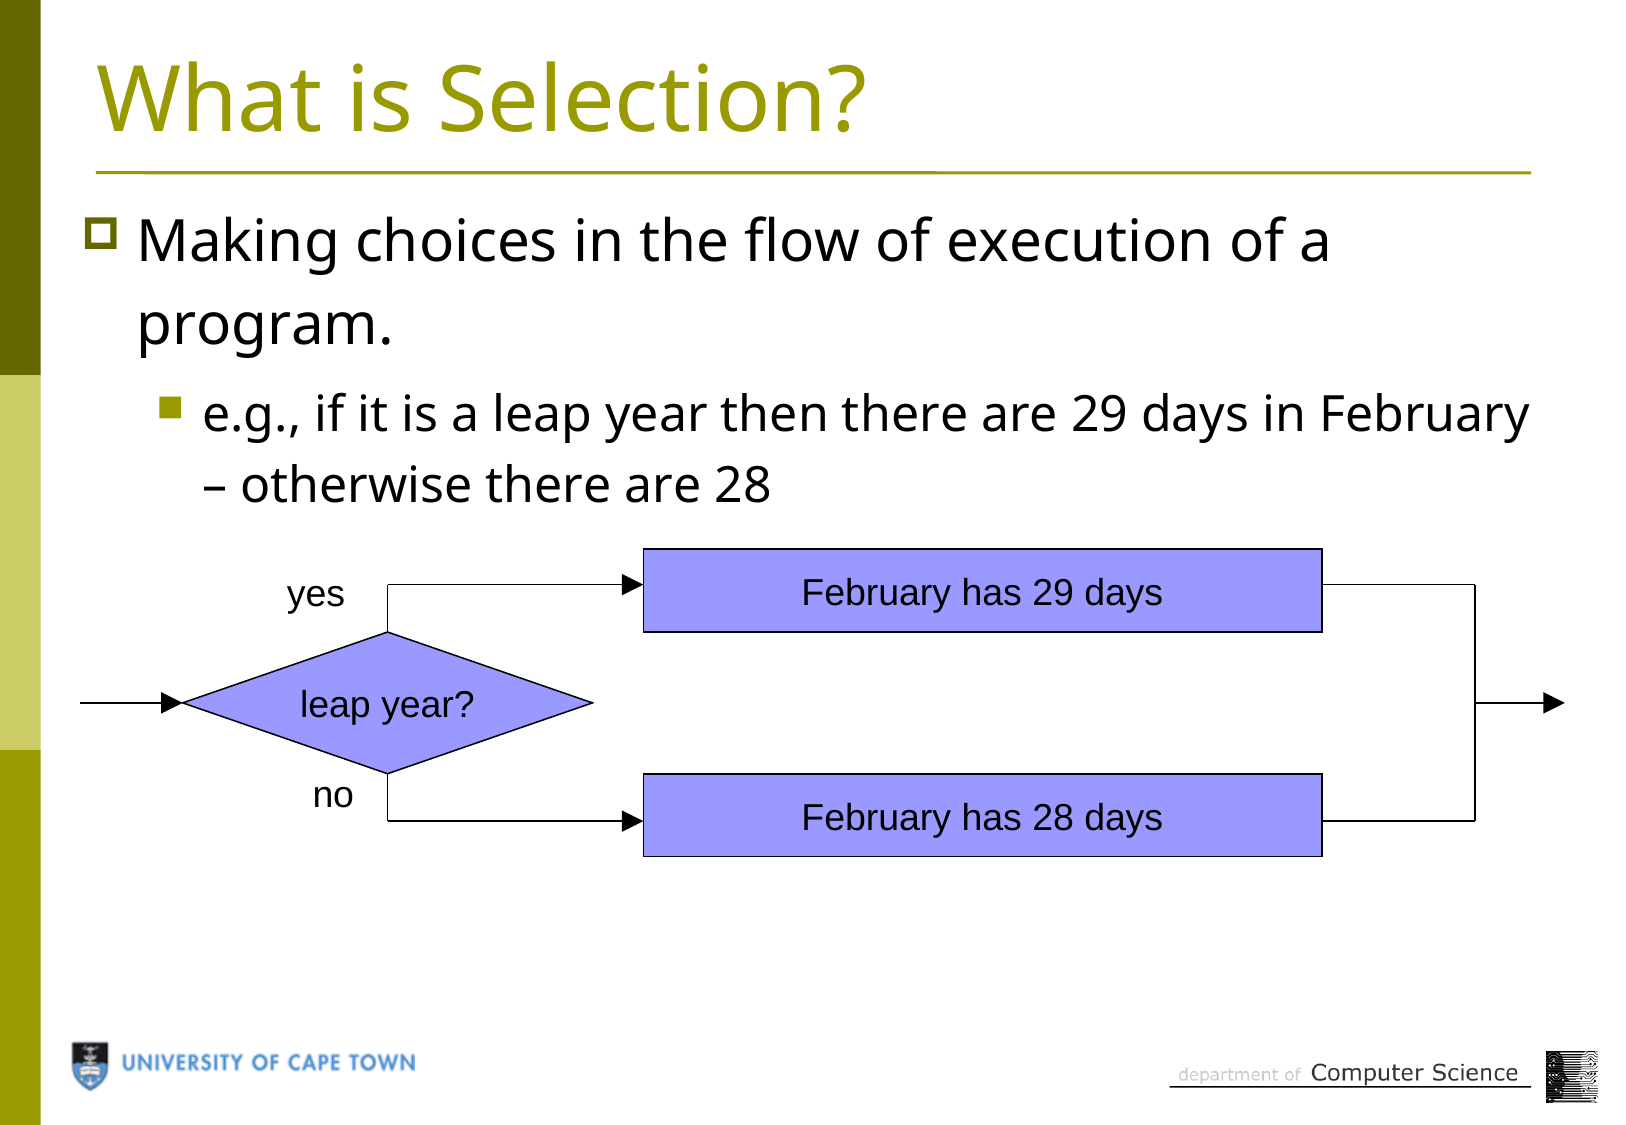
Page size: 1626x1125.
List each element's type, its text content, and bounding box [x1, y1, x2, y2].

picture [1169, 1043, 1532, 1091]
list Making choices in the flow of execution of a program. e.g., if it is a leap year then there are 29 days in February – otherwise there are 28 [81, 196, 1543, 1005]
picture [61, 1024, 415, 1103]
picture [1546, 1051, 1598, 1103]
title What is Selection? [81, 21, 1543, 180]
